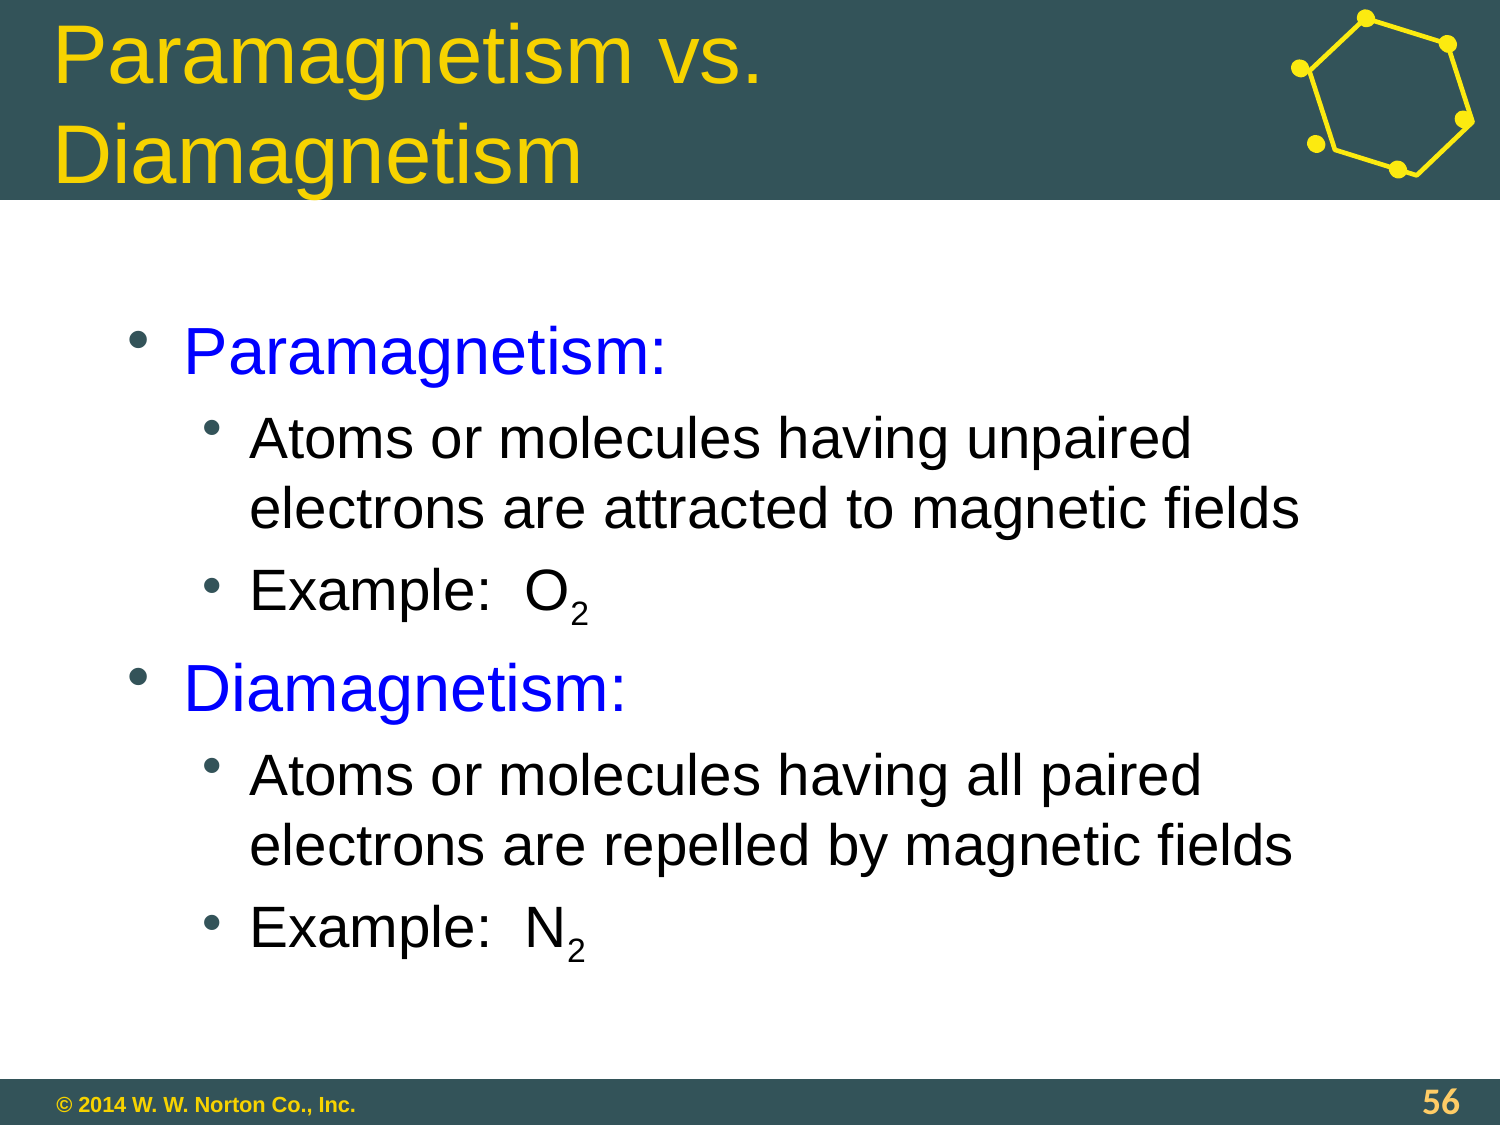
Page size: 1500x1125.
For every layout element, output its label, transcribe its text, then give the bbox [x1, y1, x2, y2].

slide_number <number> [1400, 1073, 1475, 1125]
list Paramagnetism: Atoms or molecules having unpaired electrons are attracted to magnetic fields Example: O2 Diamagnetism: Atoms or molecules having all paired electrons are repelled by magnetic fields Example: N2 [112, 299, 1388, 963]
title Paramagnetism vs. Diamagnetism [37, 12, 1118, 188]
